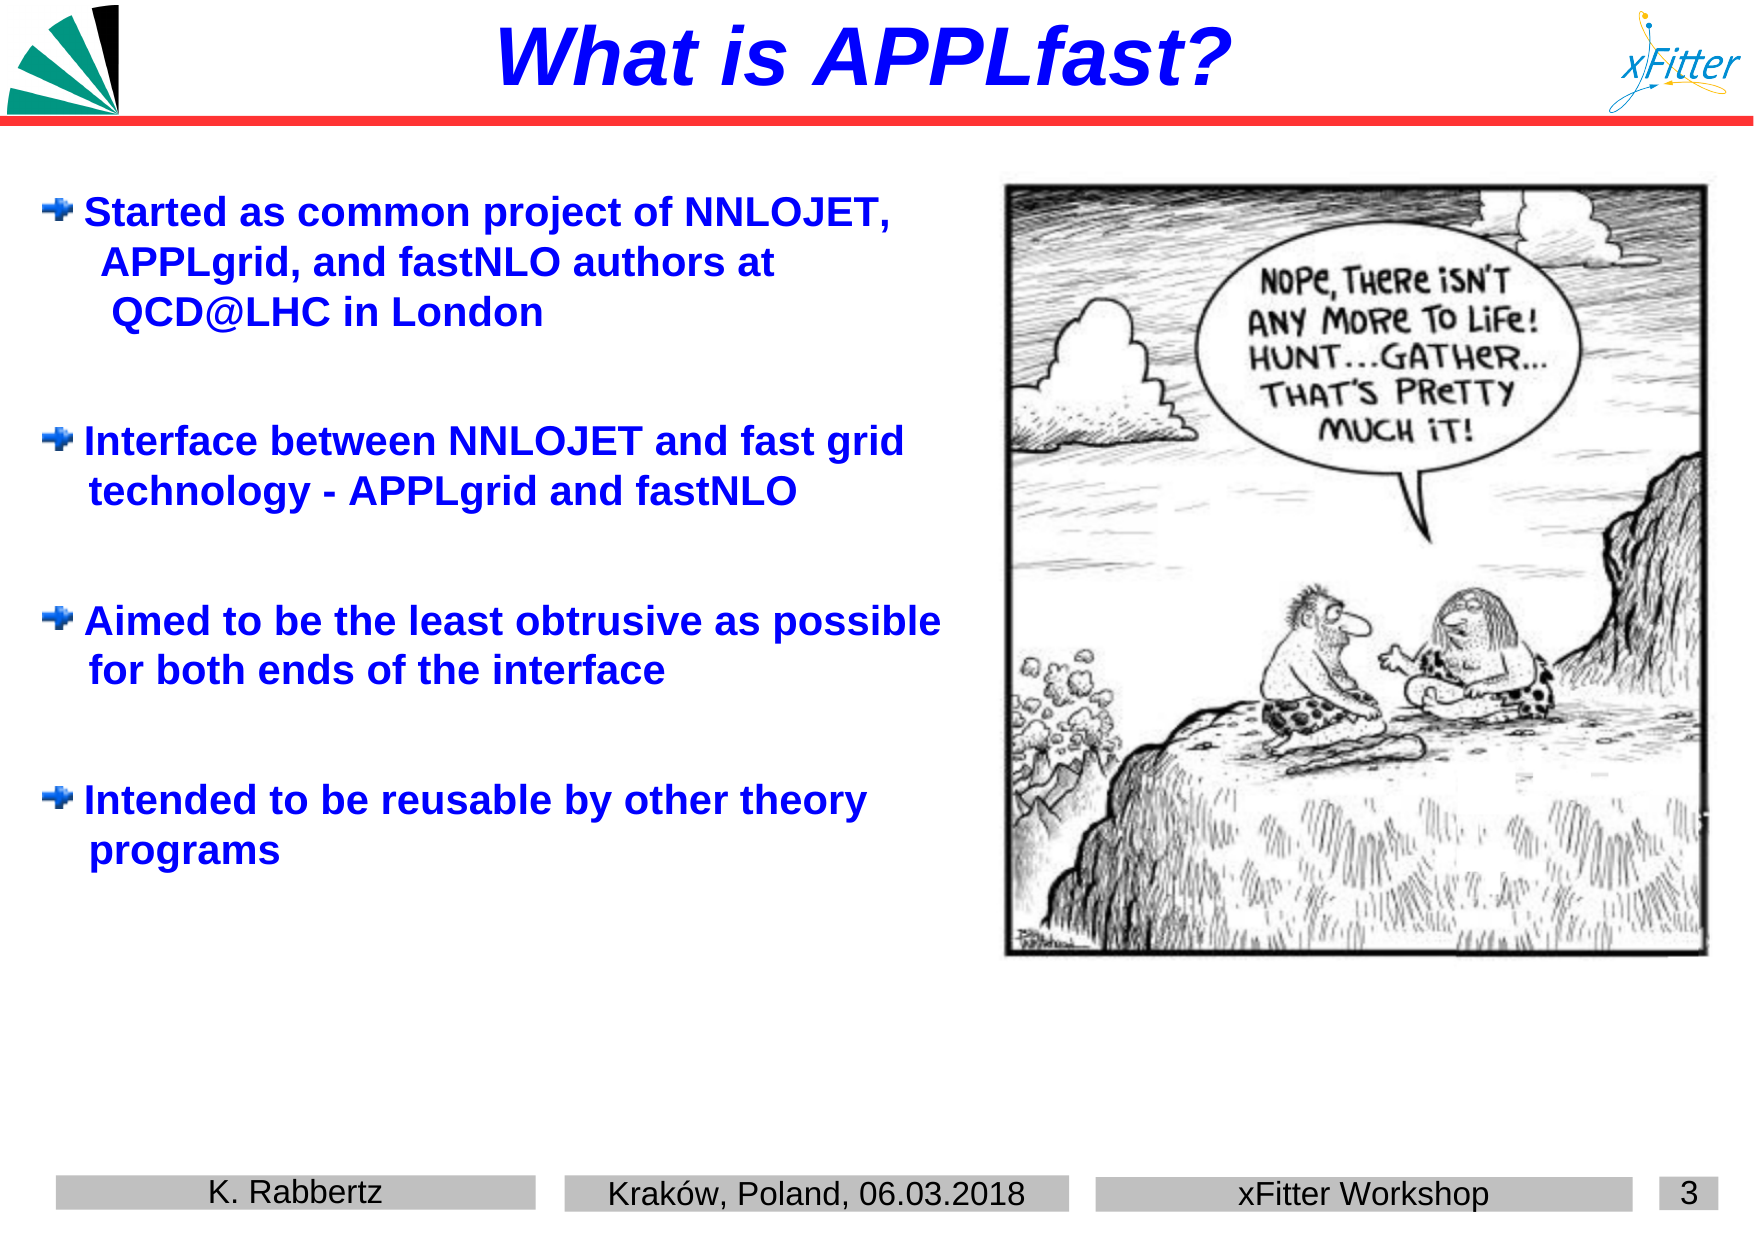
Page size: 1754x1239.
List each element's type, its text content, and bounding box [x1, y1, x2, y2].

list Started as common project of NNLOJET, APPLgrid, and fastNLO authors at QCD@LHC in London Interface between NNLOJET and fast grid technology - APPLgrid and fastNLO Aimed to be the least obtrusive as possible for both ends of the interface Intended to be reusable by other theory programs [42, 184, 947, 1118]
title What is APPLfast? [123, 0, 1606, 114]
picture [988, 171, 1721, 971]
picture [1609, 11, 1741, 113]
picture [7, 5, 119, 116]
